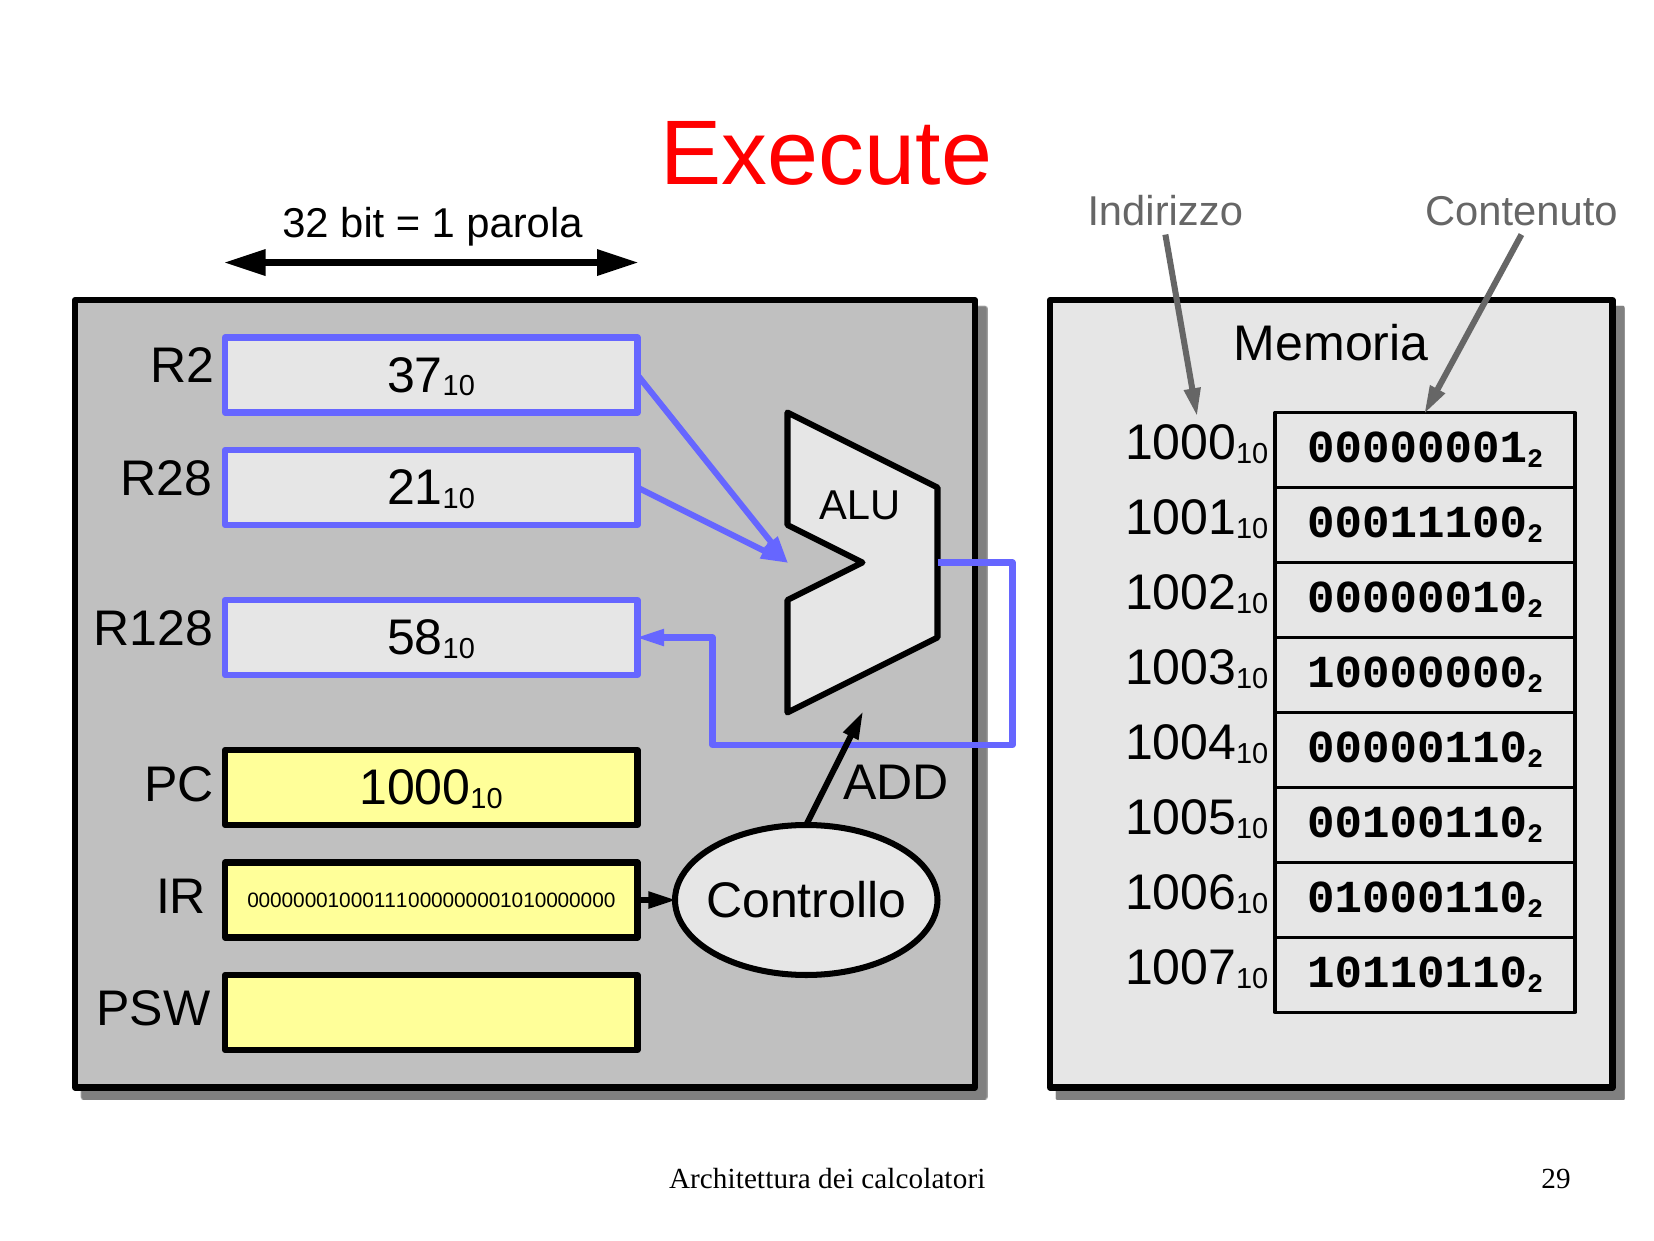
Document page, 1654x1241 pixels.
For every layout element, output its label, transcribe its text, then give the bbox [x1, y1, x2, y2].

text_box 001001102 [1275, 787, 1576, 862]
text_box 100210 [1125, 564, 1269, 638]
text_box 100310 [1125, 639, 1269, 713]
text_box 100000002 [1275, 637, 1576, 712]
text_box 000111002 [1275, 487, 1576, 562]
text_box 101101102 [1275, 937, 1576, 1013]
text_box R28 [120, 450, 213, 507]
text_box 000001102 [1275, 712, 1576, 787]
text_box IR [155, 868, 207, 925]
text_box 2110 [225, 450, 638, 526]
text_box 010001102 [1275, 862, 1576, 937]
text_box 100610 [1125, 864, 1269, 938]
text_box 3710 [225, 337, 638, 413]
text_box Controllo [675, 825, 938, 976]
text_box 5810 [225, 600, 638, 676]
text_box 100010 [1125, 414, 1269, 488]
text_box [75, 300, 976, 1088]
text_box Contenuto [1571, 187, 1618, 235]
text_box R128 [93, 600, 214, 657]
text_box Memoria [1050, 300, 1613, 1088]
text_box 00000001000111000000001010000000 [225, 862, 638, 938]
title Execute [82, 49, 1571, 257]
text_box 100410 [1125, 714, 1269, 788]
text_box 100110 [1125, 489, 1269, 563]
text_box PC [144, 755, 214, 813]
text_box 100510 [1125, 789, 1269, 863]
text_box 000000012 [1275, 412, 1576, 487]
text_box PSW [96, 980, 211, 1037]
text_box ADD [843, 754, 949, 811]
text_box 000000102 [1275, 562, 1576, 637]
text_box 100010 [225, 750, 638, 826]
text_box 100710 [1125, 939, 1269, 1013]
text_box R2 [150, 337, 214, 394]
text_box ALU [819, 481, 918, 538]
